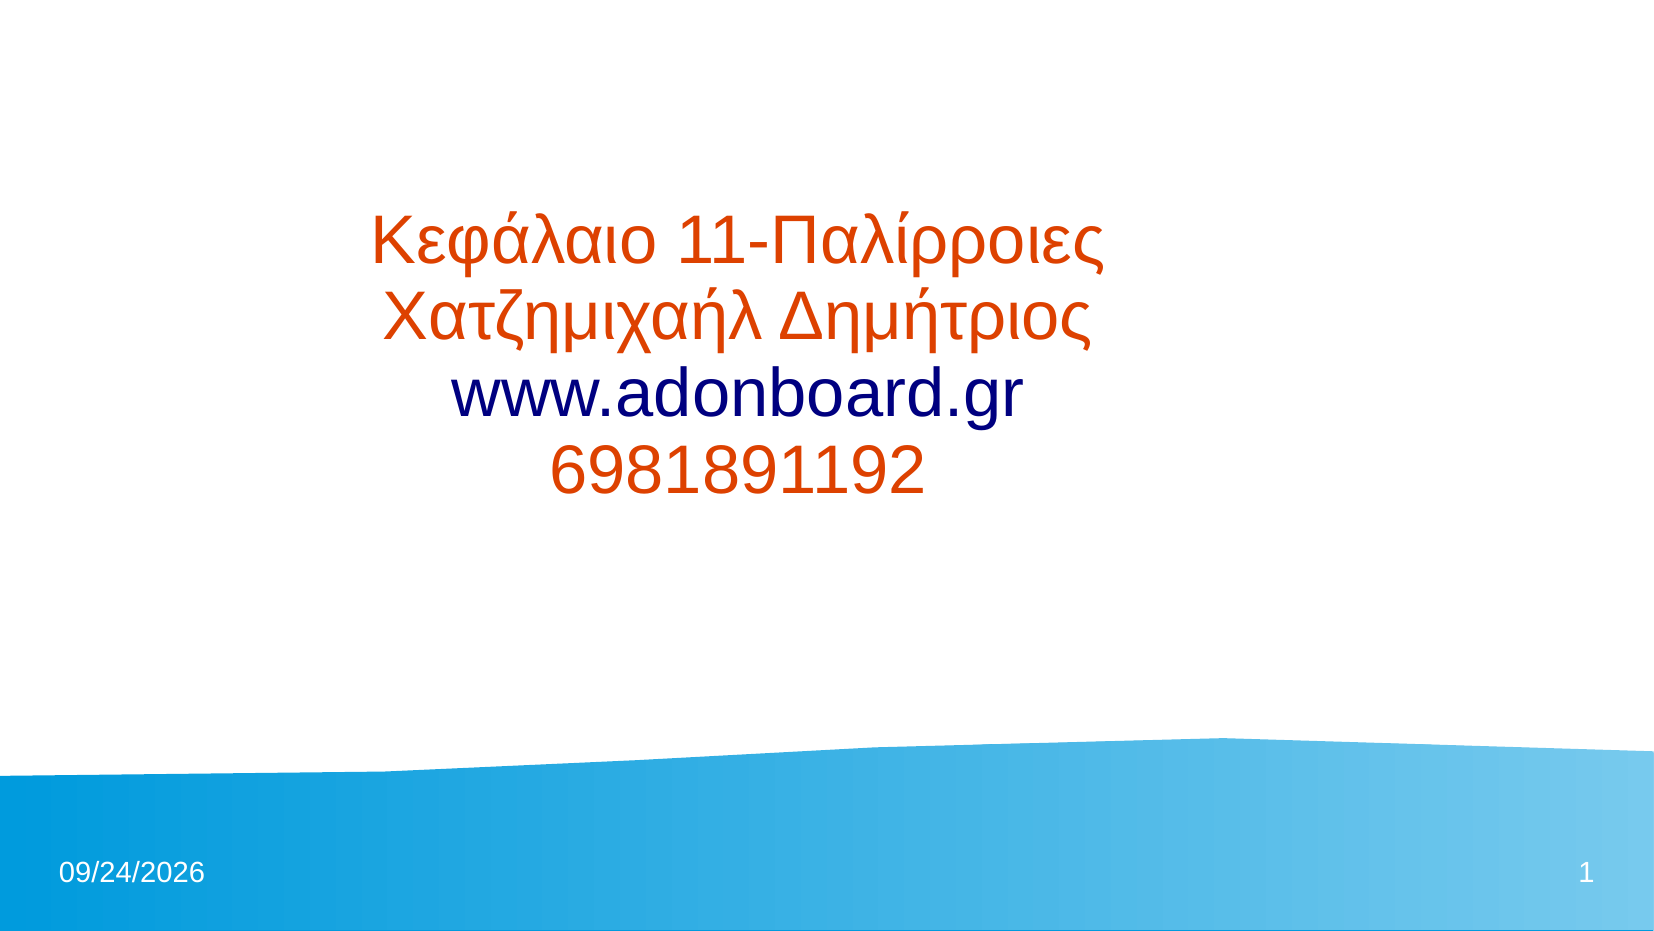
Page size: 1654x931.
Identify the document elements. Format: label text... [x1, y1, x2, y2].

title Κεφάλαιο 11-Παλίρροιες Χατζημιχαήλ Δημήτριος www.adonboard.gr 6981891192 [0, 200, 1477, 508]
